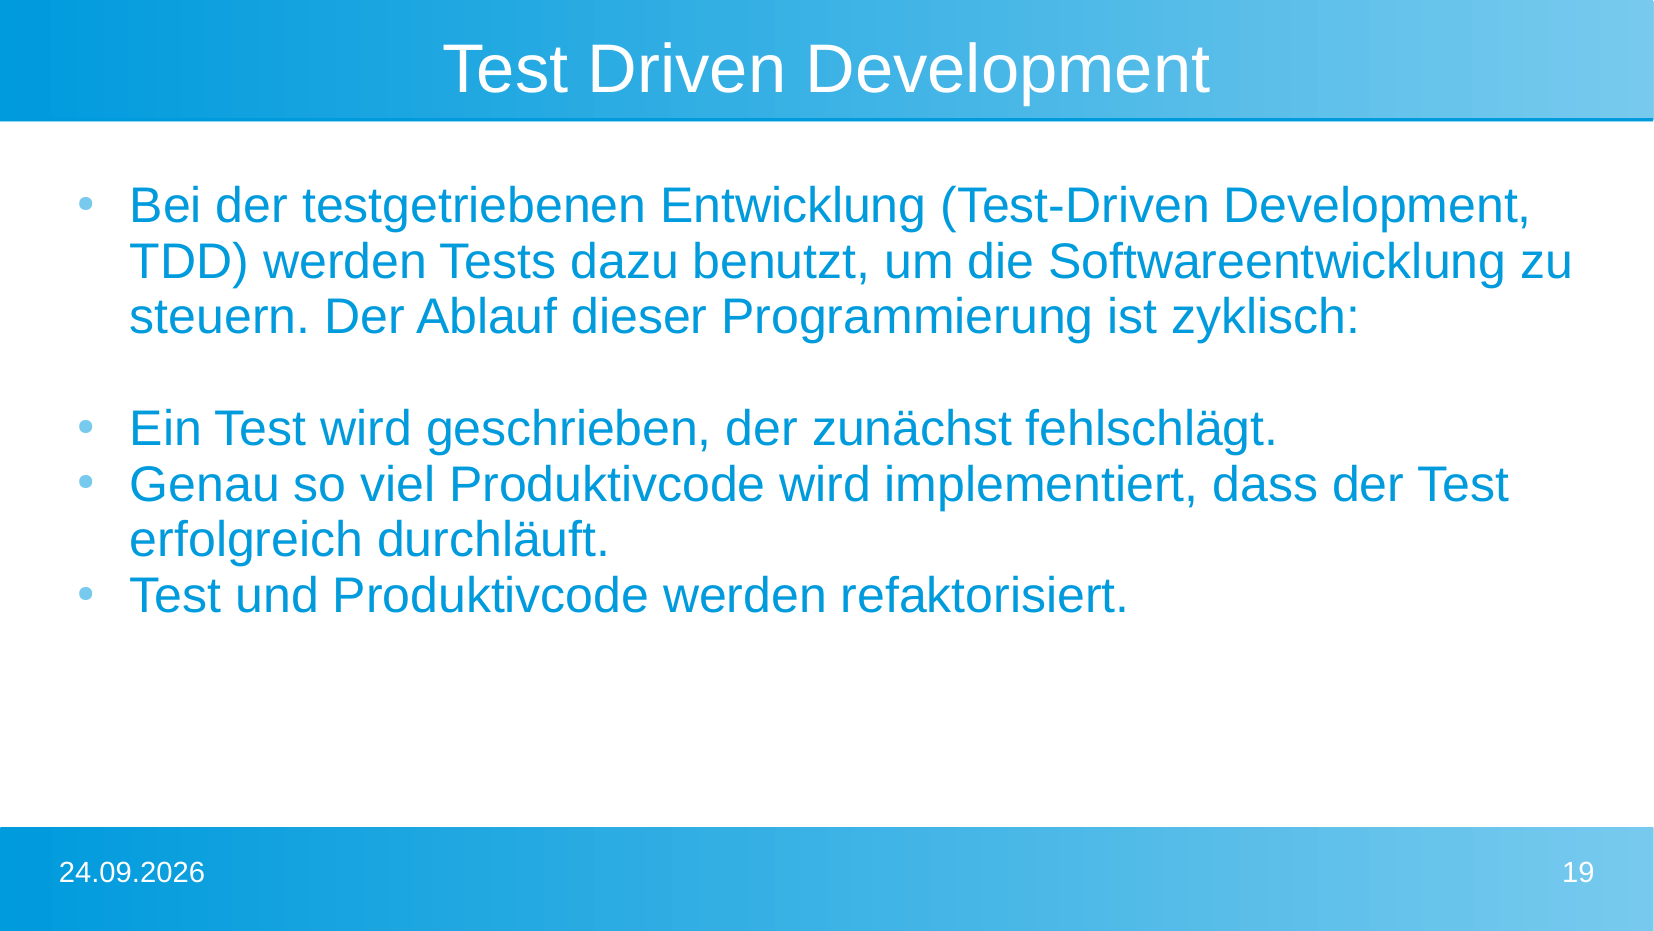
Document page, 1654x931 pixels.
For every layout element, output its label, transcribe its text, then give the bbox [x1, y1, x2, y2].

list Bei der testgetriebenen Entwicklung (Test-Driven Development, TDD) werden Tests dazu benutzt, um die Softwareentwicklung zu steuern. Der Ablauf dieser Programmierung ist zyklisch: Ein Test wird geschrieben, der zunächst fehlschlägt. Genau so viel Produktivcode wird implementiert, dass der Test erfolgreich durchläuft. Test und Produktivcode werden refaktorisiert. [59, 177, 1595, 768]
title Test Driven Development [59, 29, 1595, 108]
